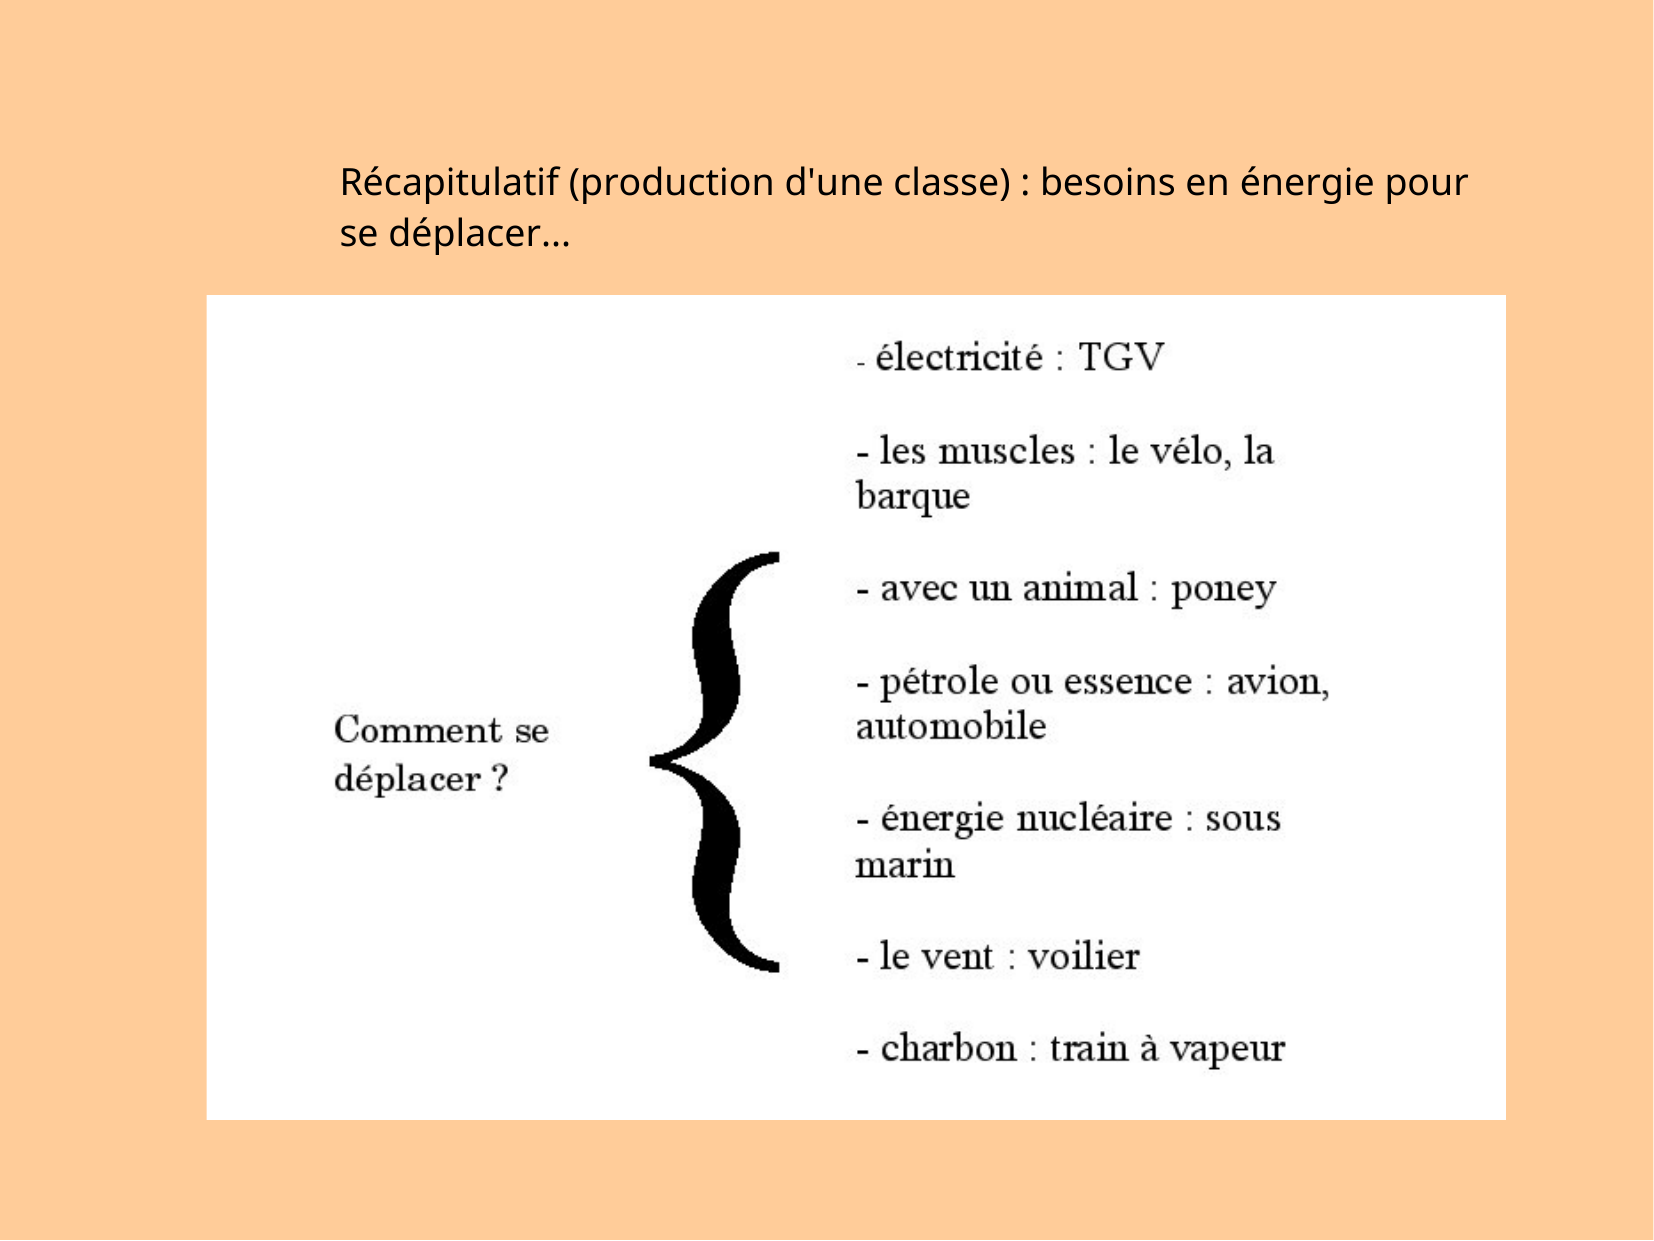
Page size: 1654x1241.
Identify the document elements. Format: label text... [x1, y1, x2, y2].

picture [206, 295, 1506, 1120]
text_box Récapitulatif (production d'une classe) : besoins en énergie pour se déplacer... [324, 147, 1506, 250]
